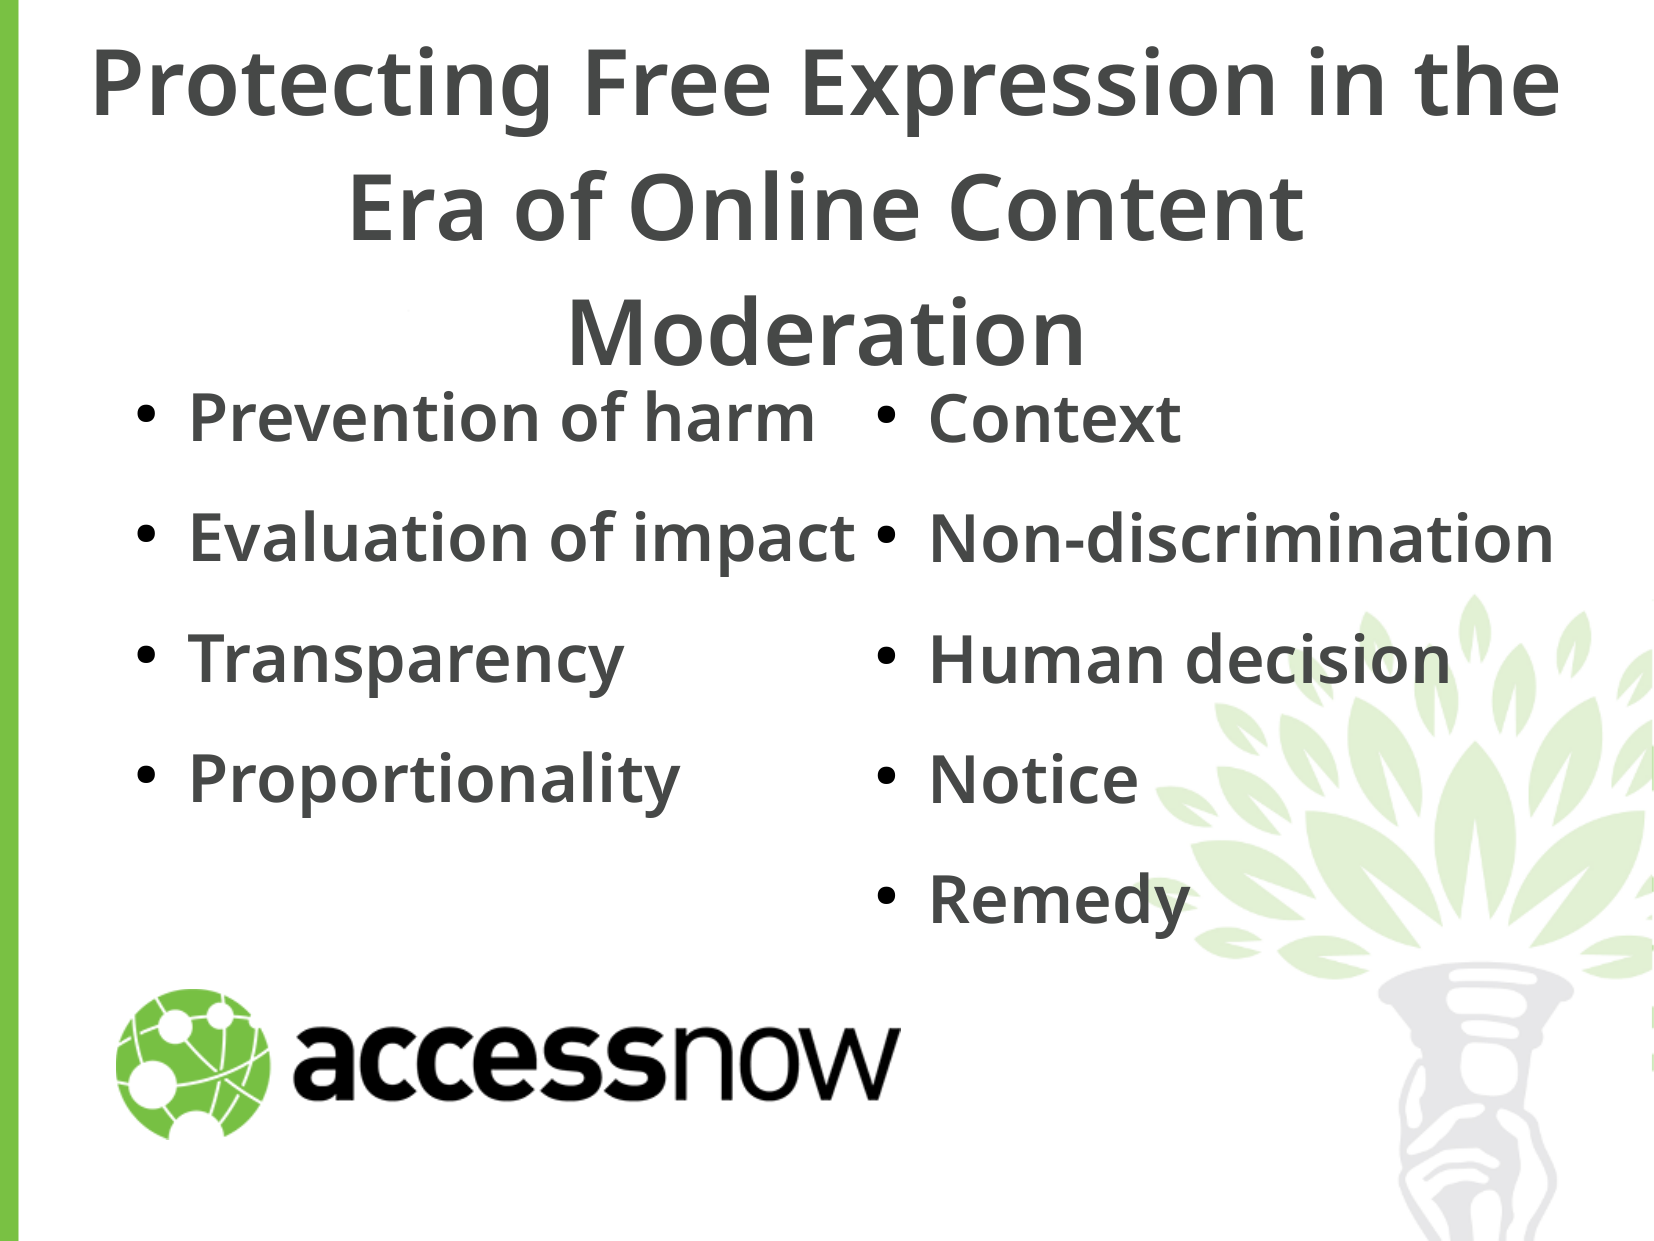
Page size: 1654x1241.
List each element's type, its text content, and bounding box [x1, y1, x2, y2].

list Prevention of harm Evaluation of impact Transparency Proportionality [116, 370, 897, 989]
list Context Non-discrimination Human decision Notice Remedy [856, 371, 1637, 991]
picture [0, 0, 1654, 1241]
title Protecting Free Expression in the Era of Online Content Moderation [82, 79, 1571, 331]
